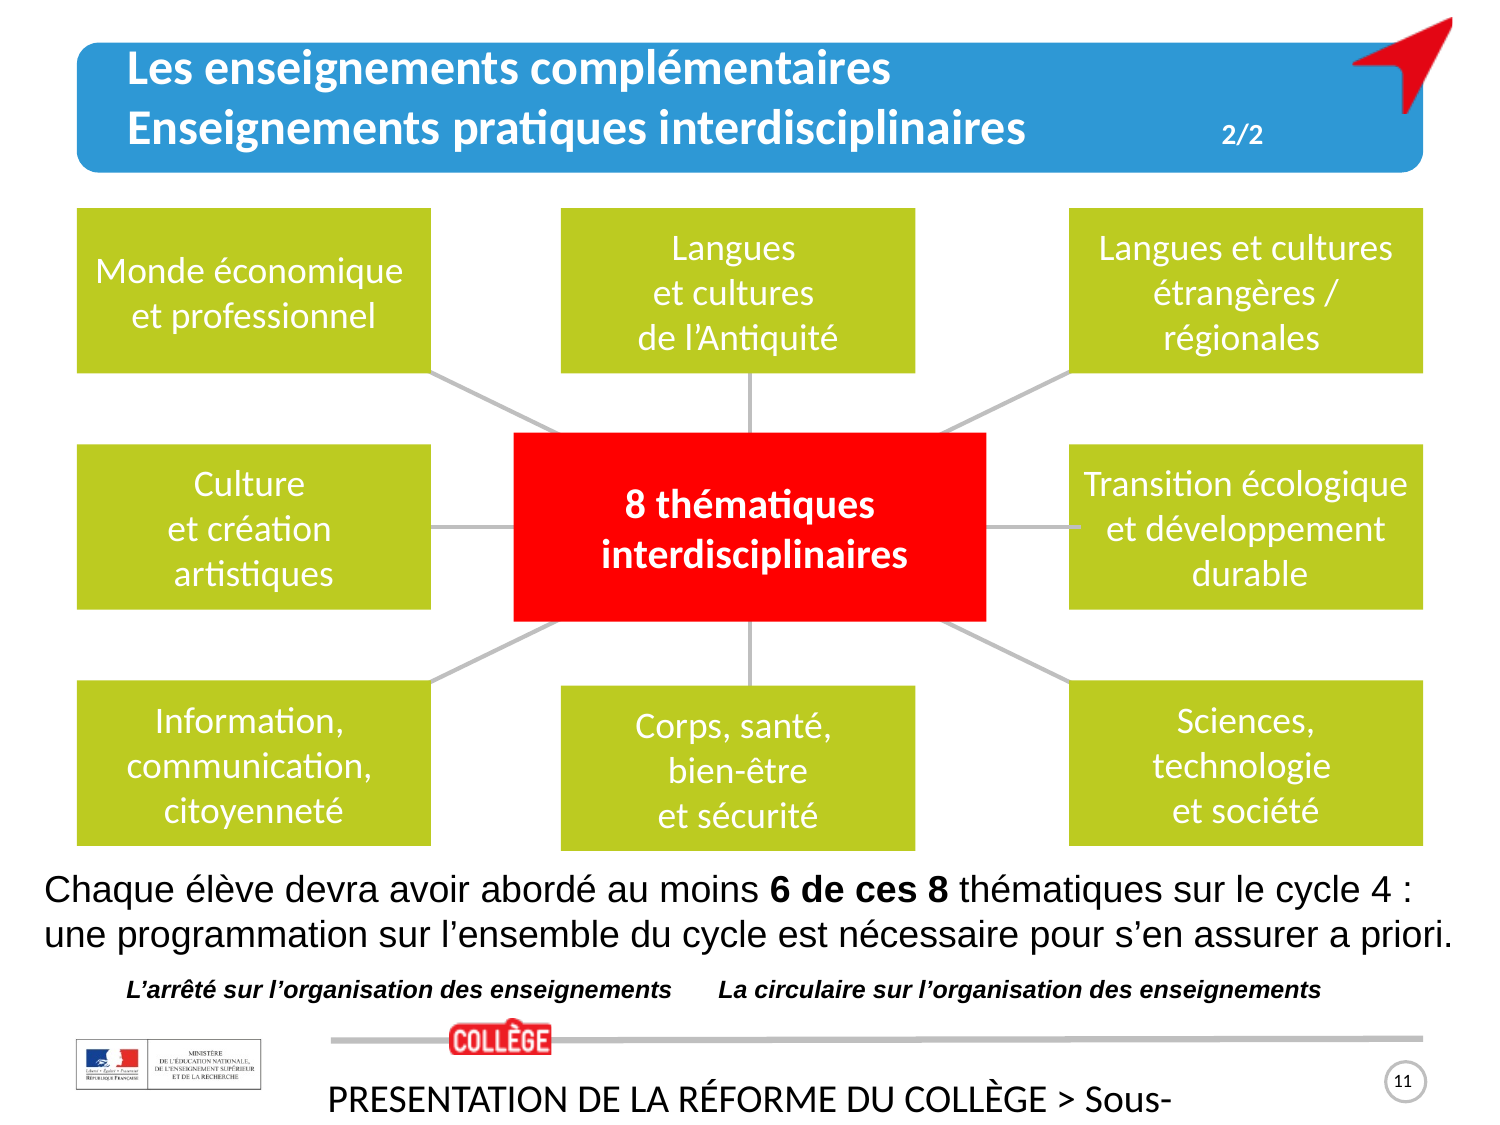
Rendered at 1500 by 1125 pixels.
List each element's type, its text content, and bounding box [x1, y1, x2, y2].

text_box Transition écologique et développement durable [1069, 444, 1424, 610]
picture [74, 1037, 263, 1091]
text_box Langues et cultures de l’Antiquité [560, 208, 916, 374]
text_box Langues et cultures étrangères / régionales [1069, 208, 1424, 374]
text_box Chaque élève devra avoir abordé au moins 6 de ces 8 thématiques sur le cycle 4 : une programmation sur l’ensemble du cycle est nécessaire pour s’en assurer a priori. [29, 858, 1483, 963]
text_box L’arrêté sur l’organisation des enseignements [111, 965, 689, 1011]
title Les enseignements complémentaires Enseignements pratiques interdisciplinaires 2/2 [112, 26, 1424, 181]
text_box Information, communication, citoyenneté [76, 680, 431, 846]
text_box La circulaire sur l’organisation des enseignements [703, 965, 1339, 1011]
text_box Monde économique et professionnel [76, 208, 431, 374]
text_box Sciences, technologie et société [1069, 680, 1424, 846]
text_box 8 thématiques interdisciplinaires [513, 432, 987, 622]
text_box Corps, santé, bien-être et sécurité [560, 685, 916, 851]
text_box Culture et création artistiques [76, 444, 431, 610]
